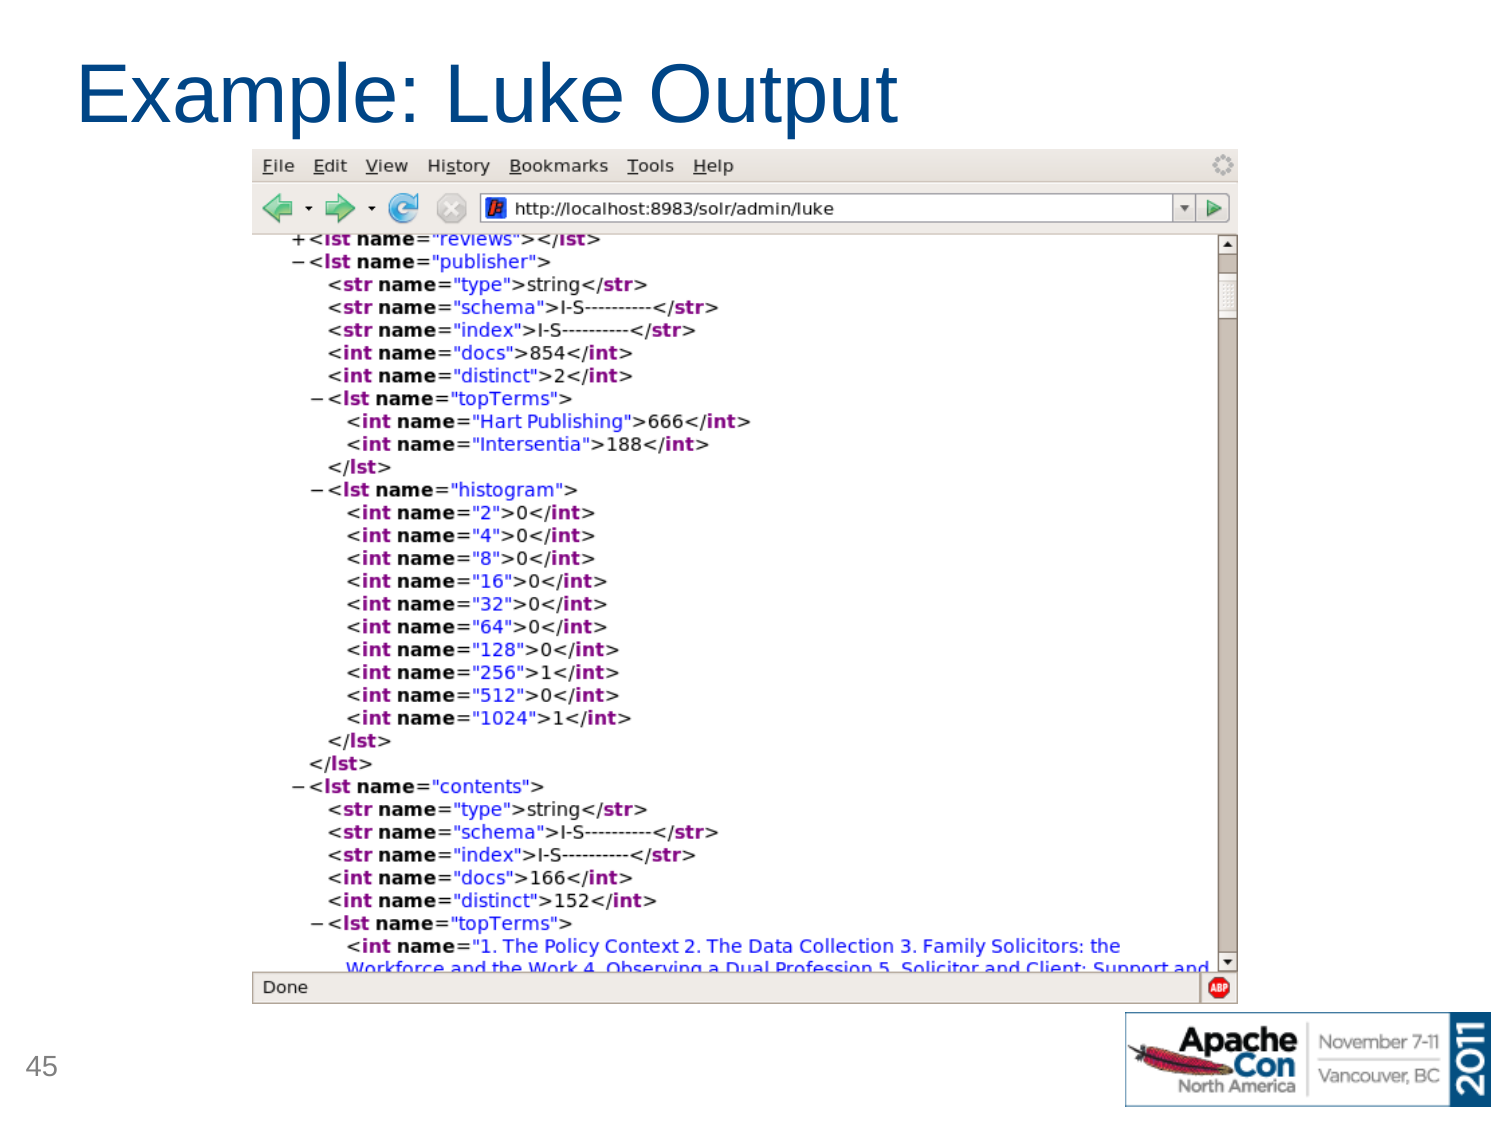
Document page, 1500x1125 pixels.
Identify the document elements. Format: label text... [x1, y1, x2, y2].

picture [1125, 1012, 1491, 1107]
picture [252, 149, 1238, 1004]
title Example: Luke Output [75, 0, 1425, 188]
